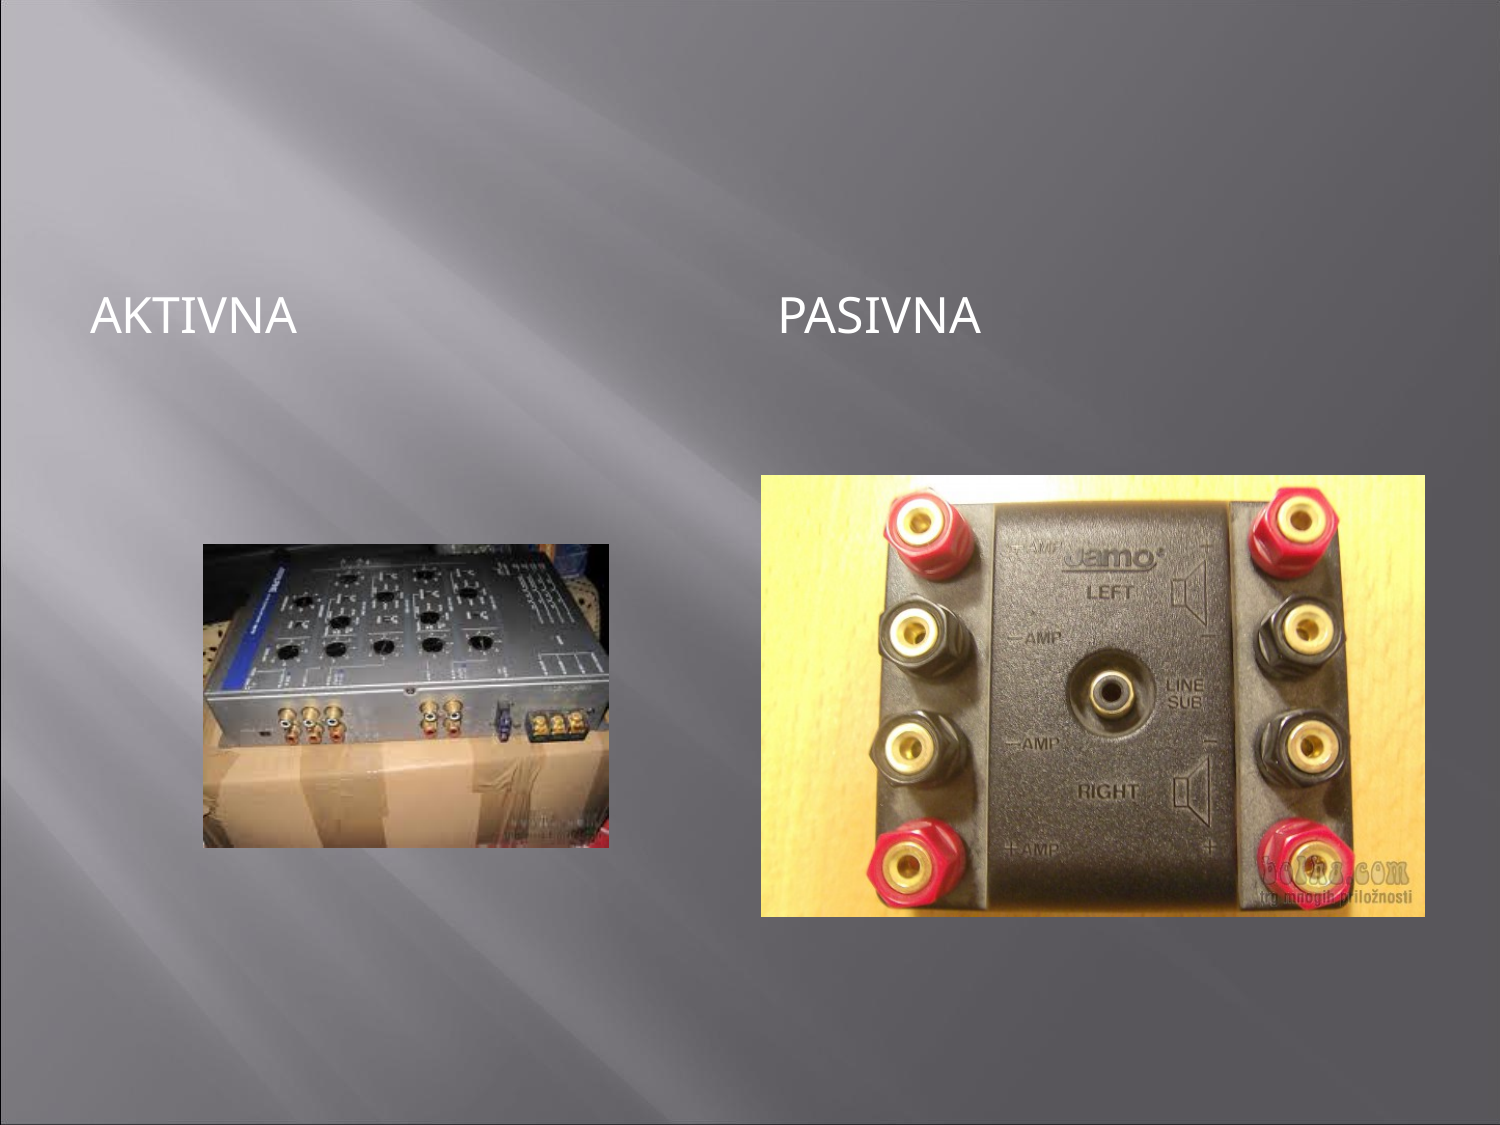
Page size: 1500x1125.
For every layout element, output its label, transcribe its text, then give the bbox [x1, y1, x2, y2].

list PASIVNA [761, 251, 1425, 375]
picture [0, 0, 1500, 1125]
list AKTIVNA [75, 251, 738, 375]
